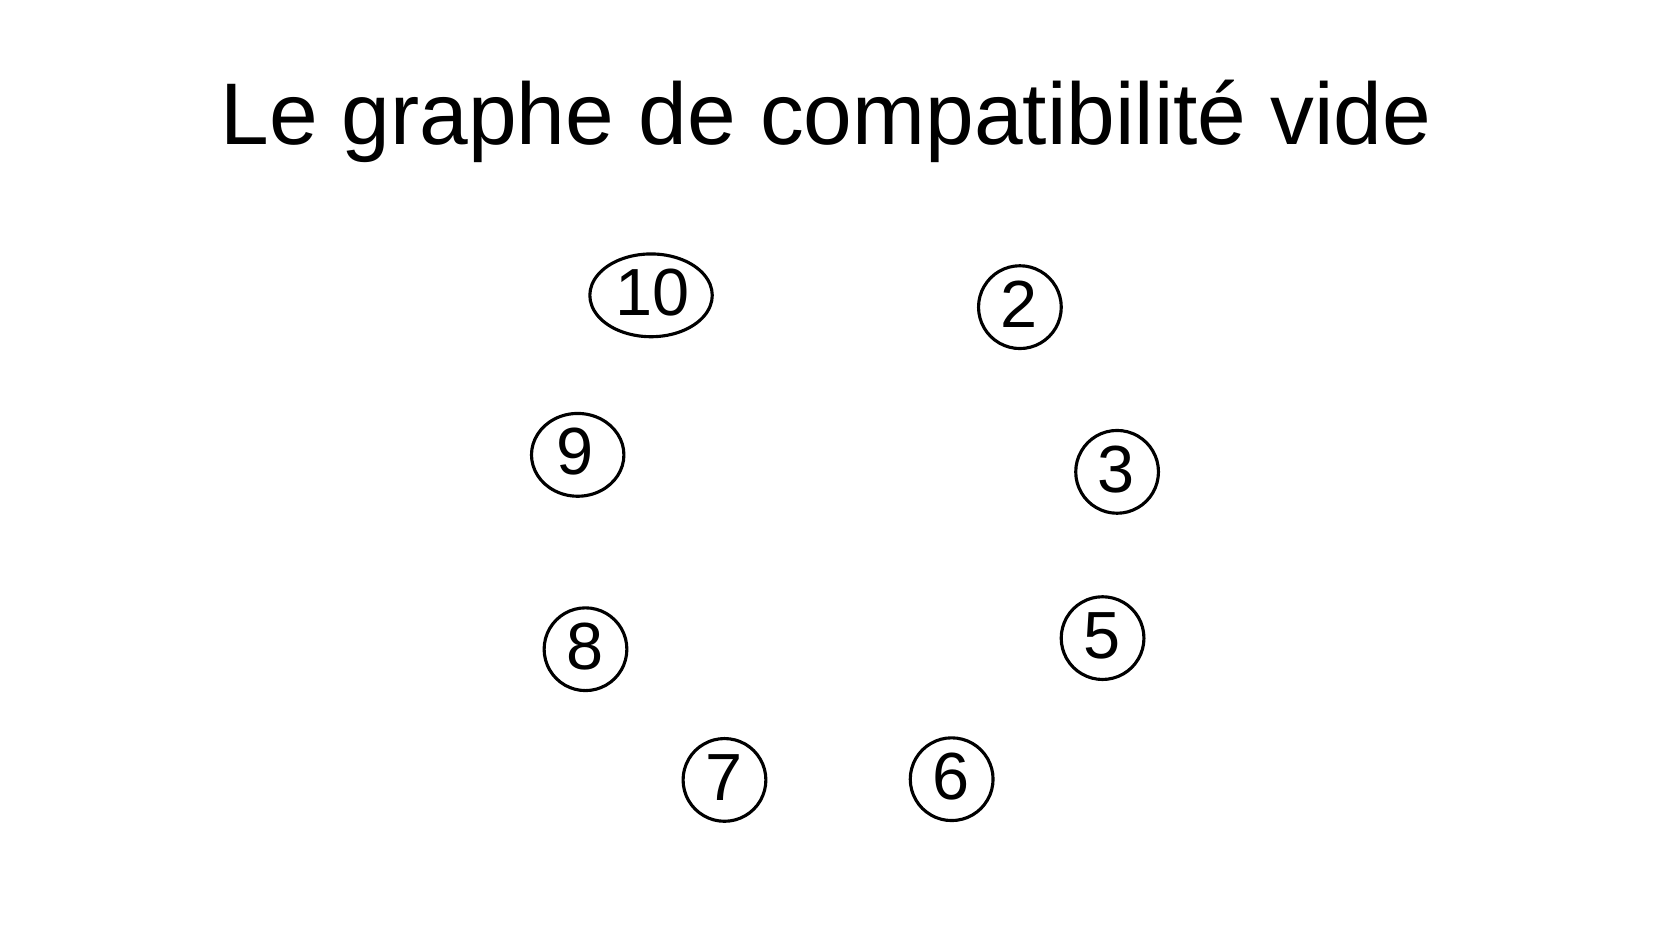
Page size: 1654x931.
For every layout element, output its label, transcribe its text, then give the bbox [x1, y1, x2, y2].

title Le graphe de compatibilité vide [82, 37, 1571, 193]
text_box 6 [917, 731, 1010, 827]
text_box 8 [551, 601, 644, 697]
text_box 2 [985, 259, 1078, 355]
text_box 3 [1083, 424, 1175, 520]
text_box 10 [600, 247, 779, 409]
text_box 5 [1068, 590, 1161, 686]
text_box 9 [542, 407, 720, 569]
text_box 7 [690, 732, 783, 828]
